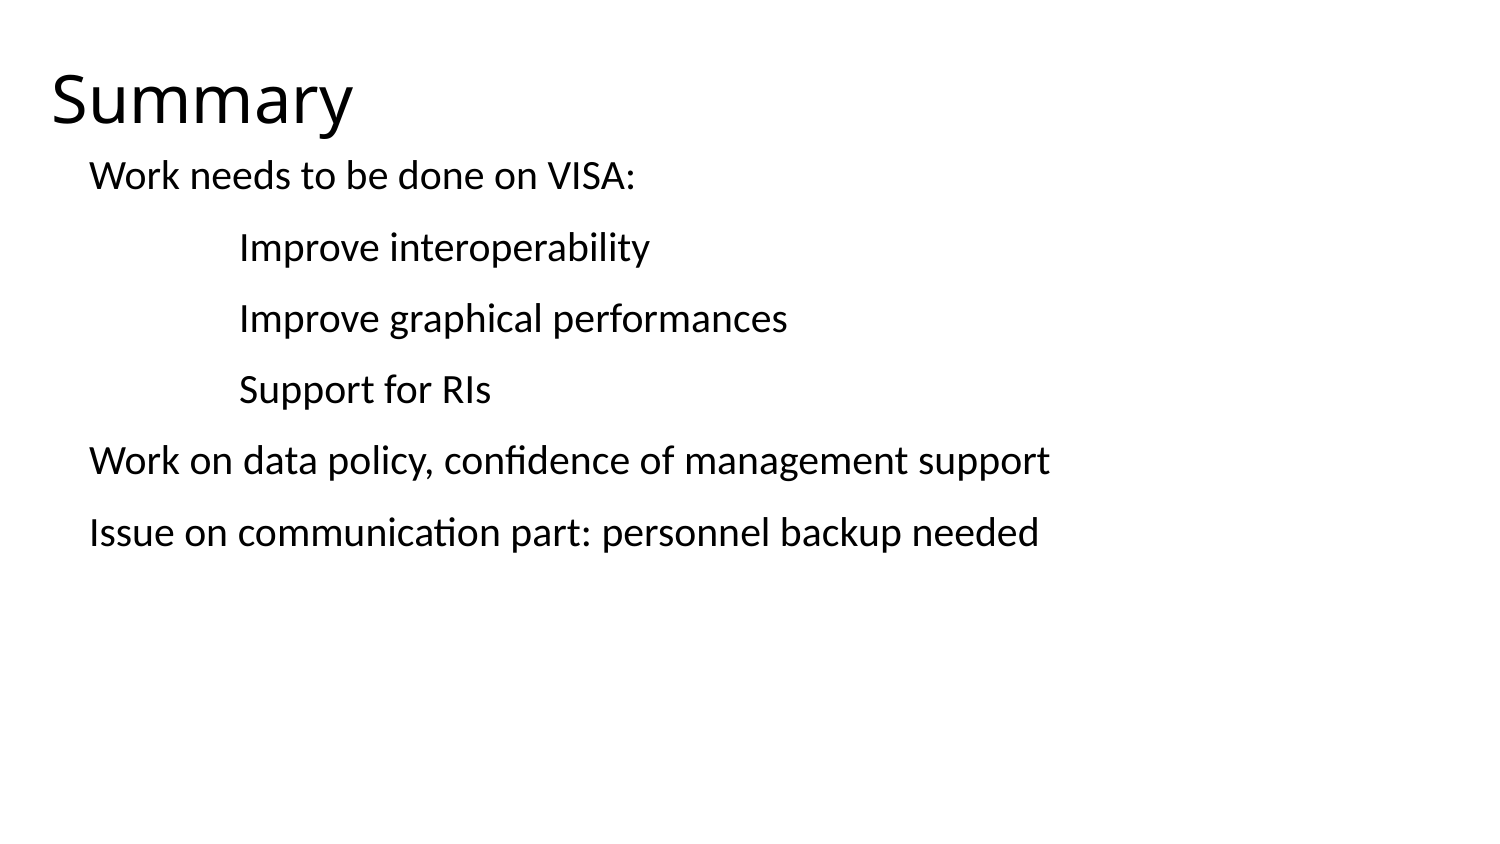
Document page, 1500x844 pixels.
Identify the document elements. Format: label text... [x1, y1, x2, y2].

list Work needs to be done on VISA: Improve interoperability Improve graphical performances Support for RIs Work on data policy, confidence of management support Issue on communication part: personnel backup needed [36, 155, 1469, 774]
list Summary [36, 44, 1469, 155]
